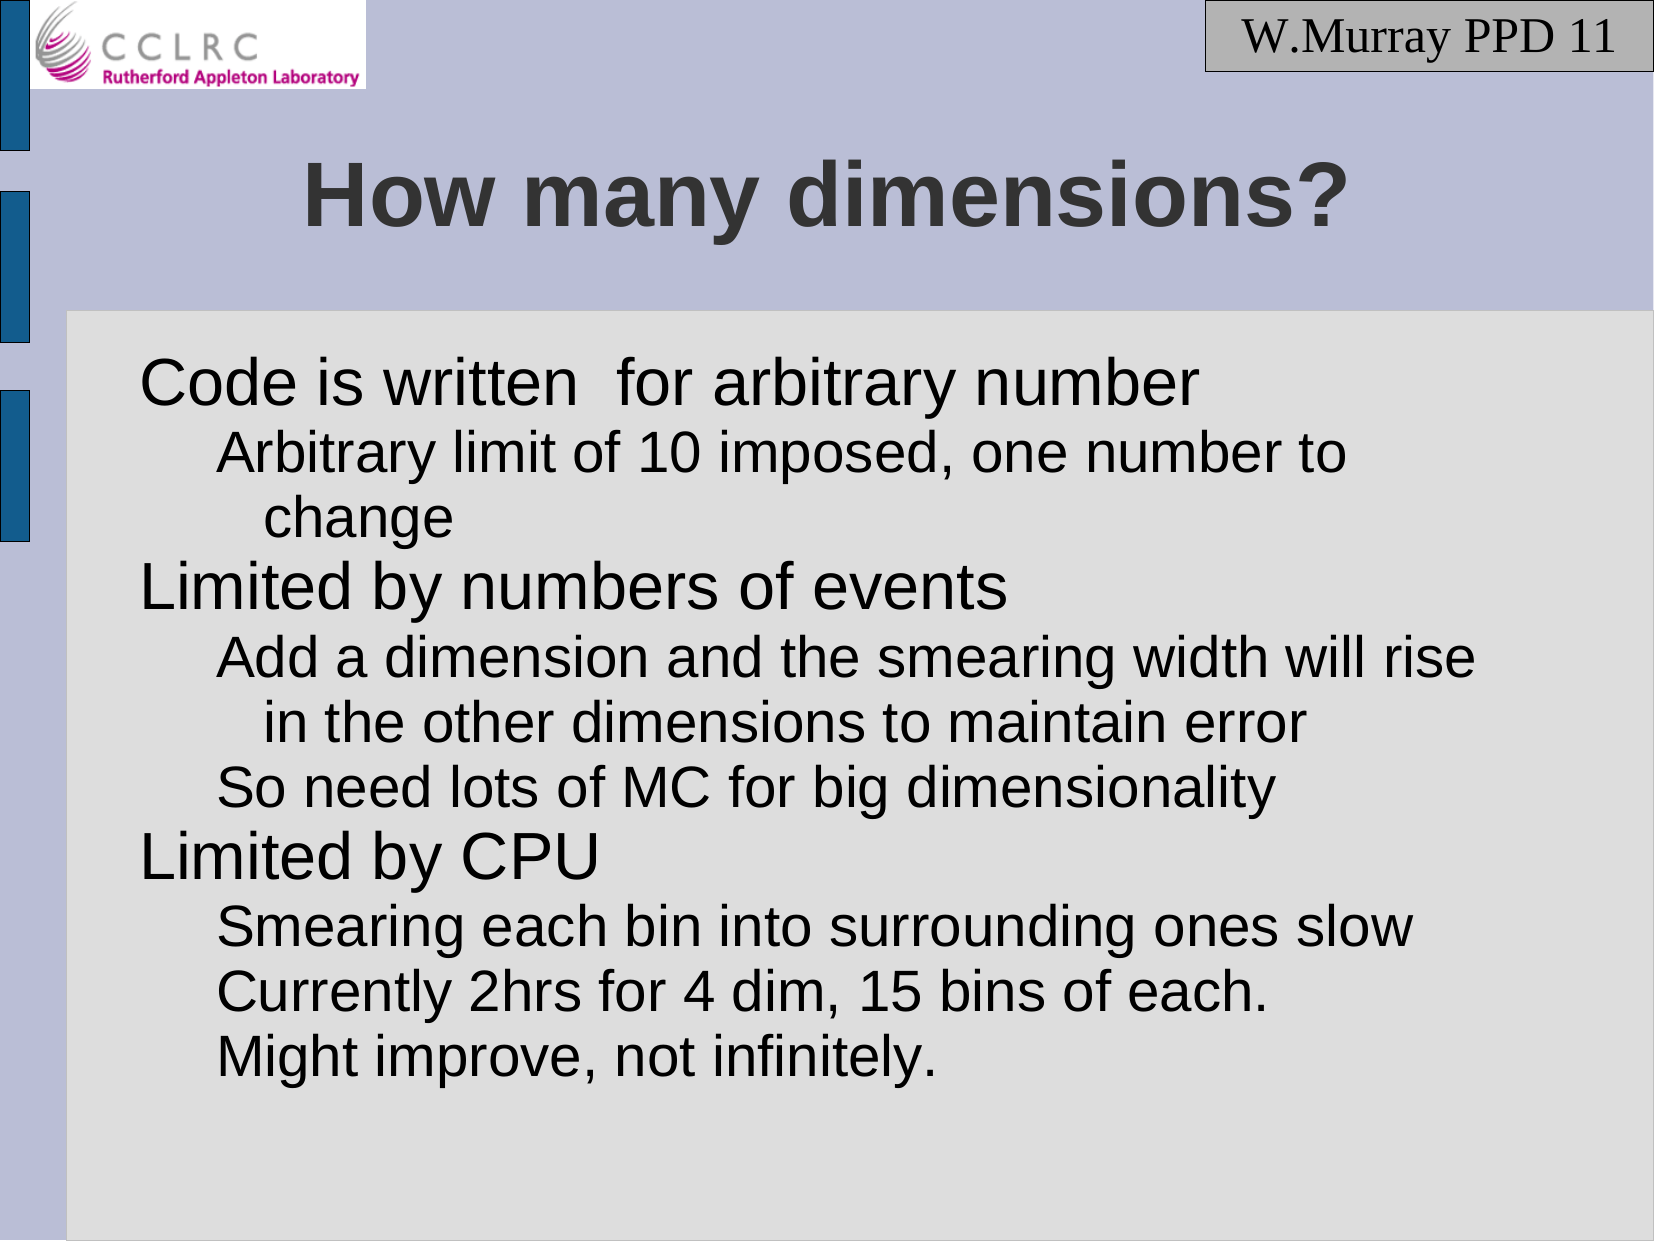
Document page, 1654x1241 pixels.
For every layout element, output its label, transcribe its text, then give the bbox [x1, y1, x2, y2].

picture [30, 0, 366, 89]
title How many dimensions? [121, 91, 1534, 299]
list Code is written for arbitrary number Arbitrary limit of 10 imposed, one number to change Limited by numbers of events Add a dimension and the smearing width will rise in the other dimensions to maintain error So need lots of MC for big dimensionality Limited by CPU Smearing each bin into surrounding ones slow Currently 2hrs for 4 dim, 15 bins of each. Might improve, not infinitely. [121, 344, 1534, 1152]
